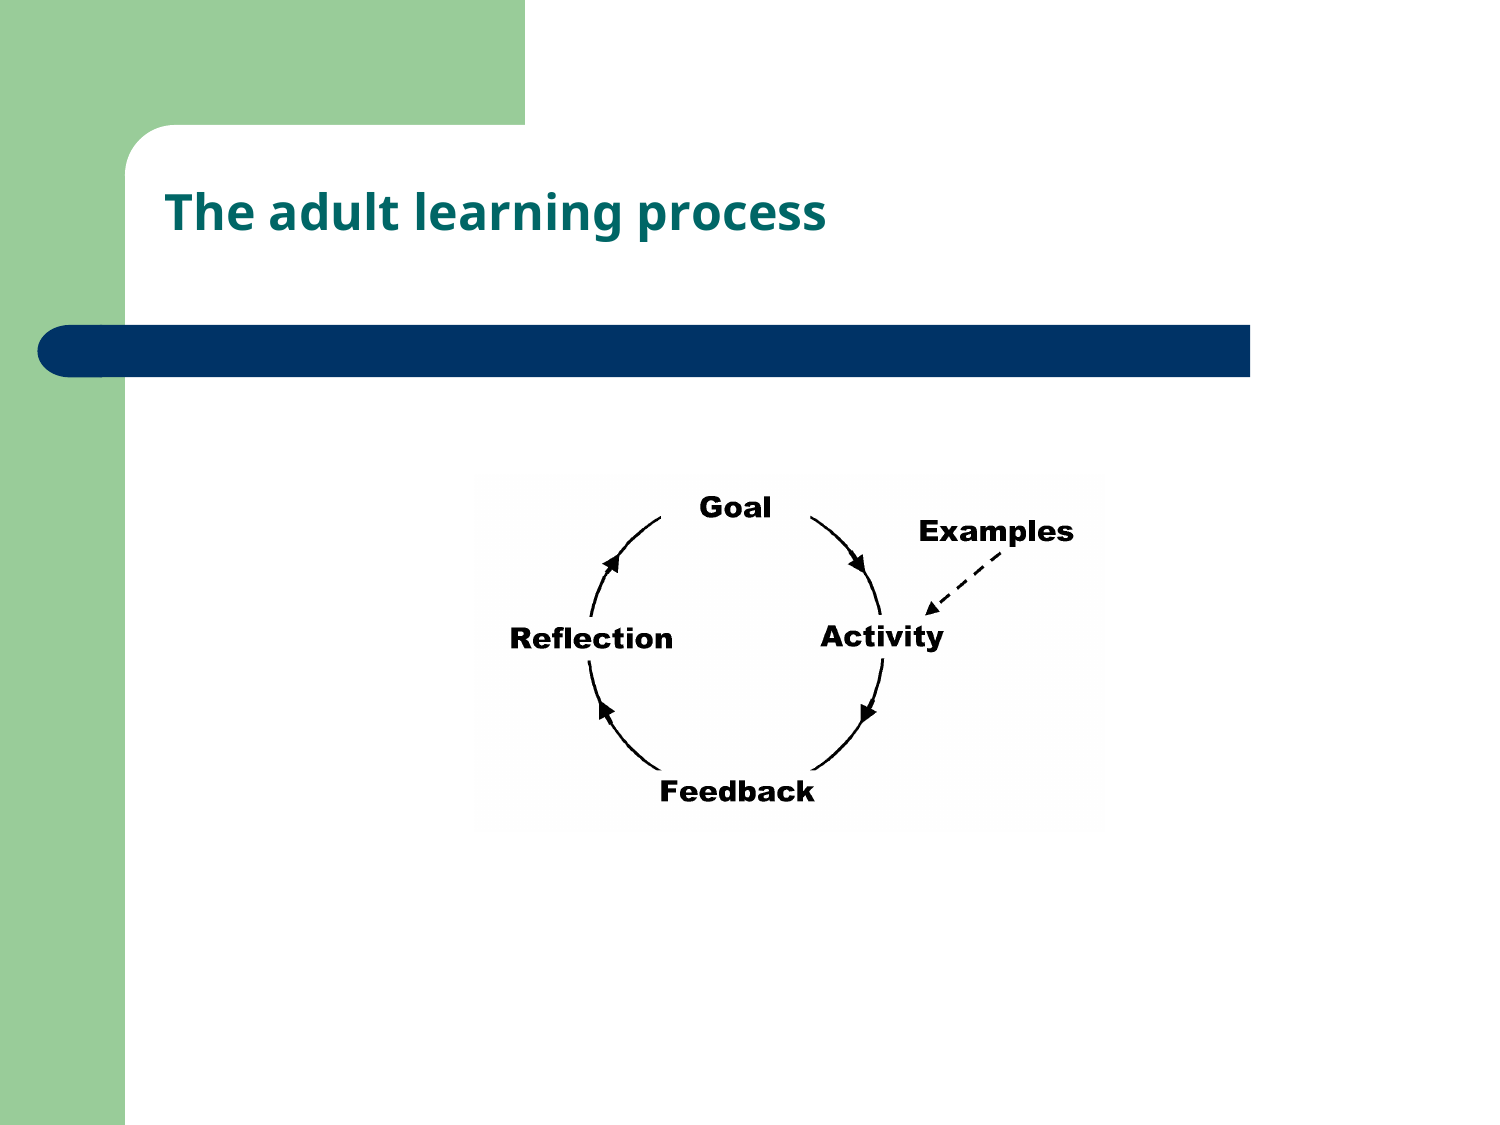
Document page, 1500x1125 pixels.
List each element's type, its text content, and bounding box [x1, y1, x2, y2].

chart [474, 474, 1105, 832]
title The adult learning process [149, 162, 1463, 250]
